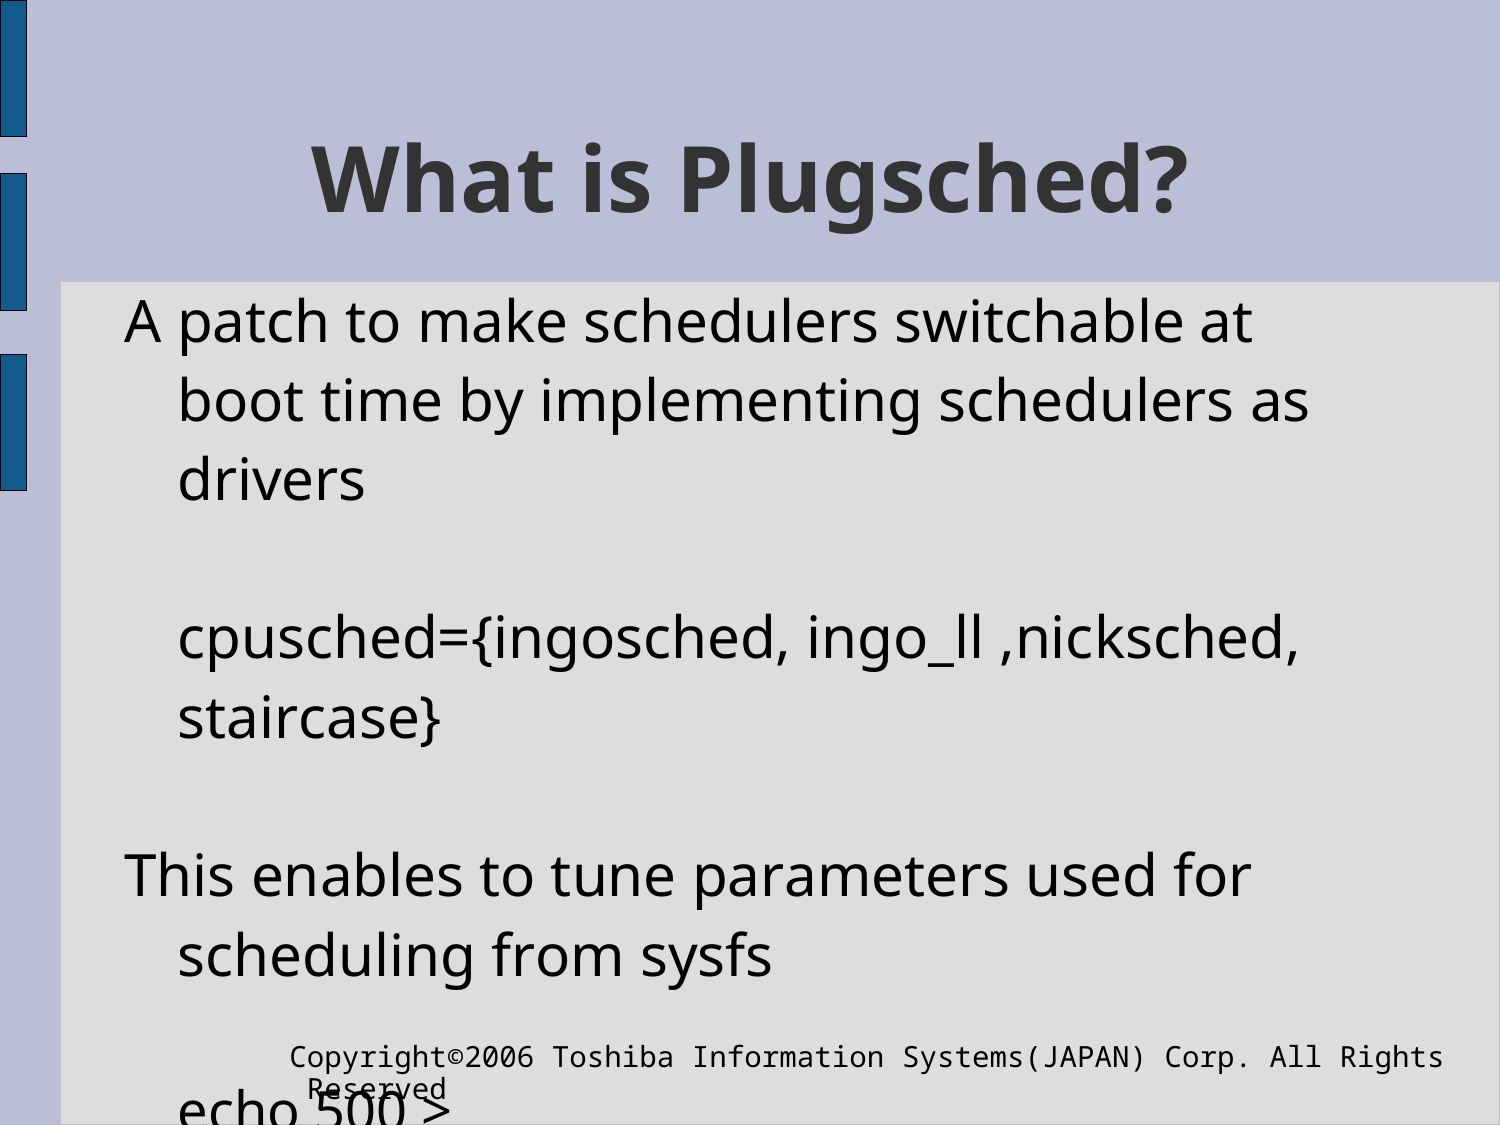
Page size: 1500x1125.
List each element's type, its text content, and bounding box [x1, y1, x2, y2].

list A patch to make schedulers switchable at boot time by implementing schedulers as drivers cpusched={ingosched, ingo_ll ,nicksched, staircase} This enables to tune parameters used for scheduling from sysfs echo 500 > /sys/cpusched/<sched_name>/<param> Further, dynsched is a patch to dynamically switch schedulers at runtime [106, 279, 1388, 1034]
title What is Plugsched? [110, 82, 1392, 271]
